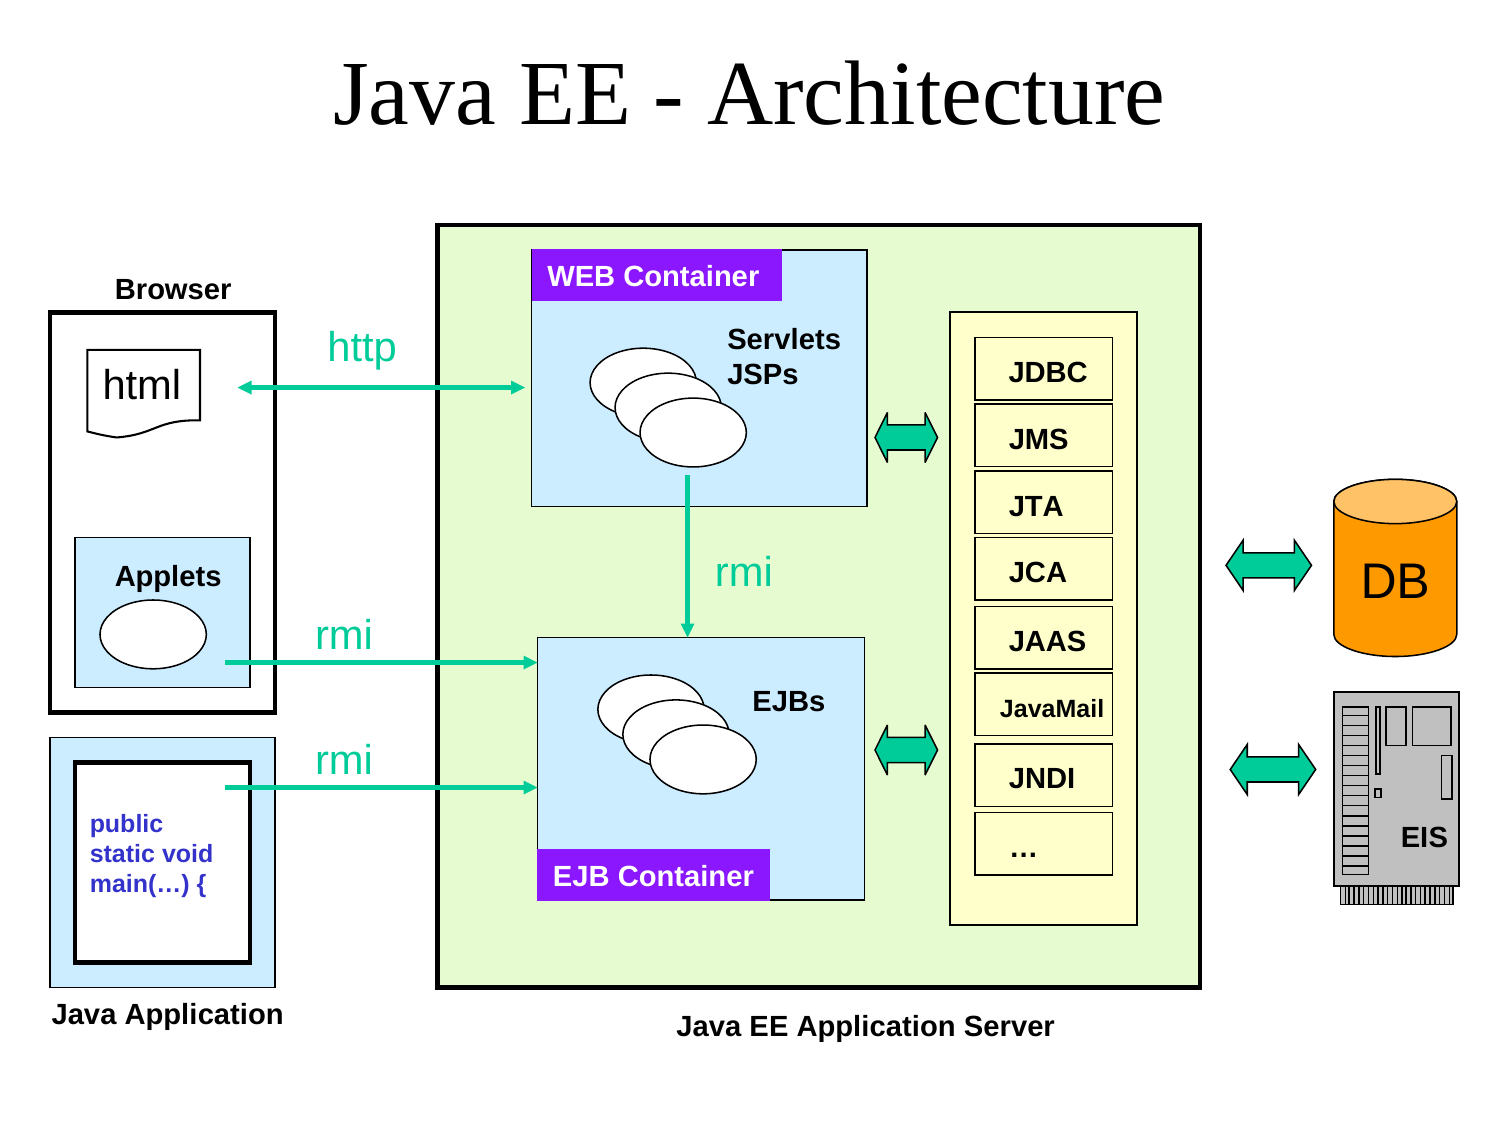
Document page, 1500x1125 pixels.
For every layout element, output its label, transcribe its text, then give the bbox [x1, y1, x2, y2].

text_box [50, 737, 276, 987]
text_box WEB Container [532, 249, 782, 301]
text_box http [312, 312, 412, 379]
text_box DB [1333, 503, 1457, 657]
text_box JCA [994, 545, 1083, 597]
text_box JNDI [994, 751, 1091, 803]
text_box [1333, 691, 1459, 905]
text_box … [994, 820, 1054, 871]
text_box JMS [993, 412, 1084, 463]
text_box EJB Container [538, 849, 770, 901]
text_box html [87, 350, 197, 416]
text_box Java EE Application Server [661, 999, 1071, 1051]
text_box public static void main(…) { [74, 800, 250, 906]
text_box EIS [1386, 810, 1464, 862]
text_box rmi [700, 537, 788, 604]
text_box [437, 224, 1201, 988]
text_box JAAS [993, 614, 1102, 666]
text_box JTA [993, 479, 1079, 530]
text_box rmi [300, 725, 388, 791]
text_box JavaMail [985, 684, 1120, 731]
text_box rmi [300, 600, 388, 666]
text_box EJBs [737, 674, 841, 726]
text_box Servlets JSPs [712, 312, 857, 398]
text_box Java Application [36, 987, 299, 1038]
text_box JDBC [993, 346, 1103, 397]
title Java EE - Architecture [112, 0, 1388, 188]
text_box Applets [99, 549, 237, 601]
text_box Browser [100, 262, 247, 313]
text_box [74, 537, 250, 688]
